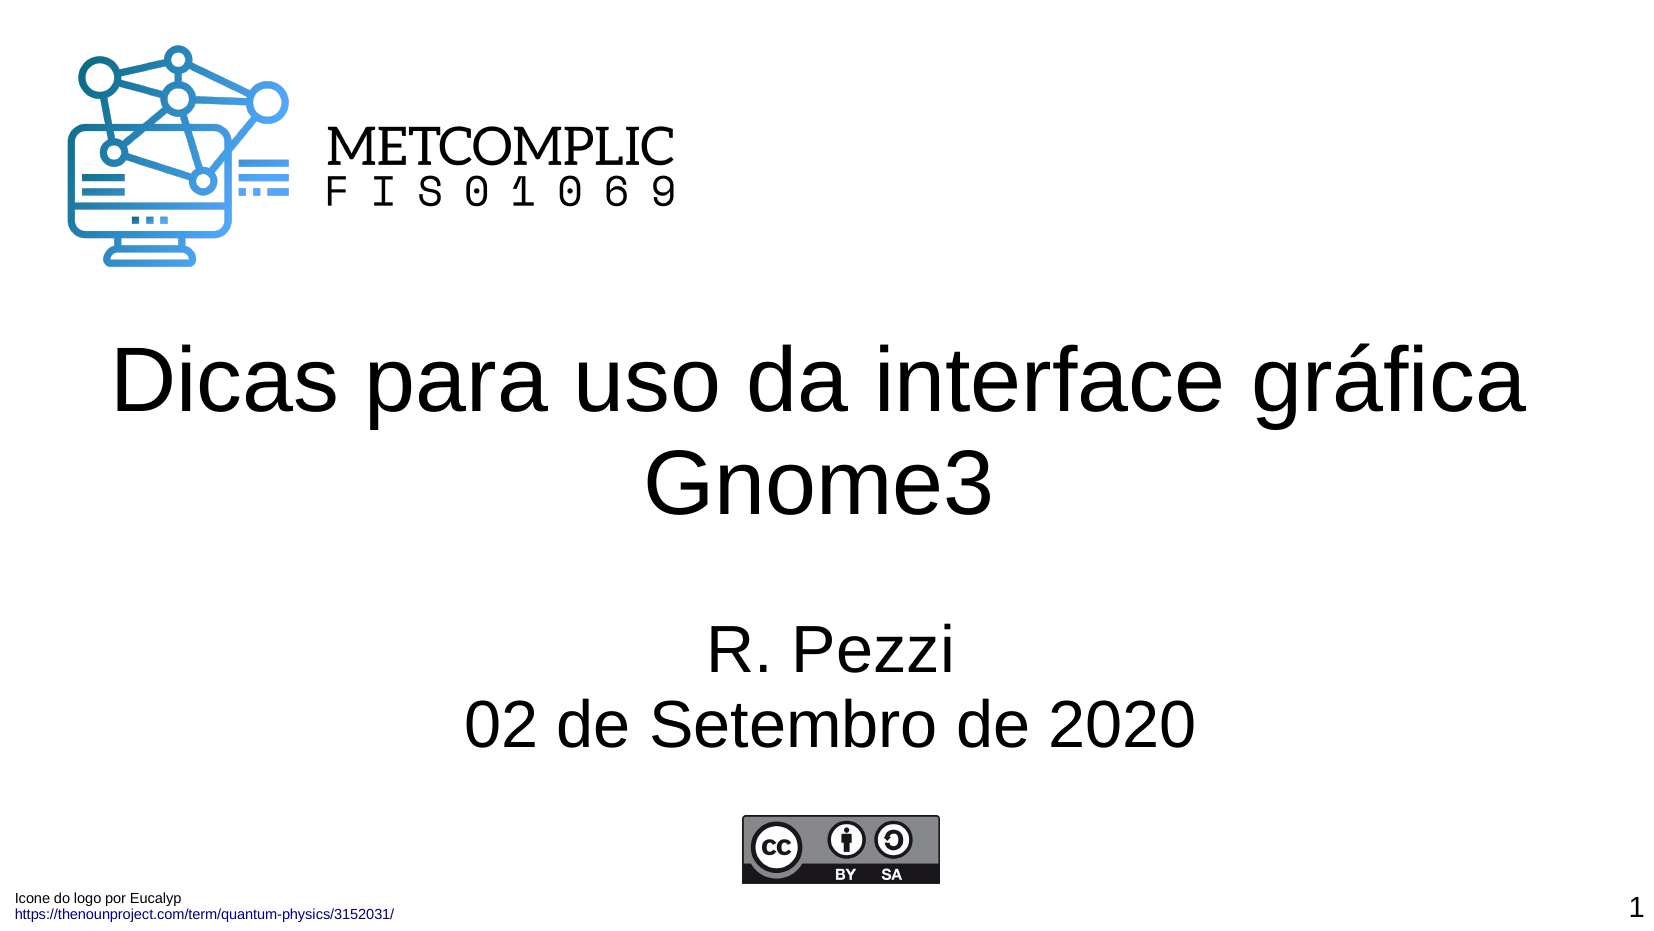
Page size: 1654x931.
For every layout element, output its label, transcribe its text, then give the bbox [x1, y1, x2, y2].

picture [742, 815, 940, 885]
text_box Icone do logo por Eucalyp https://thenounproject.com/term/quantum-physics/3152031/ [0, 882, 416, 931]
title Dicas para uso da interface gráfica Gnome3 [75, 277, 1564, 586]
subtitle R. Pezzi 02 de Setembro de 2020 [86, 532, 1576, 841]
picture [54, 39, 691, 271]
